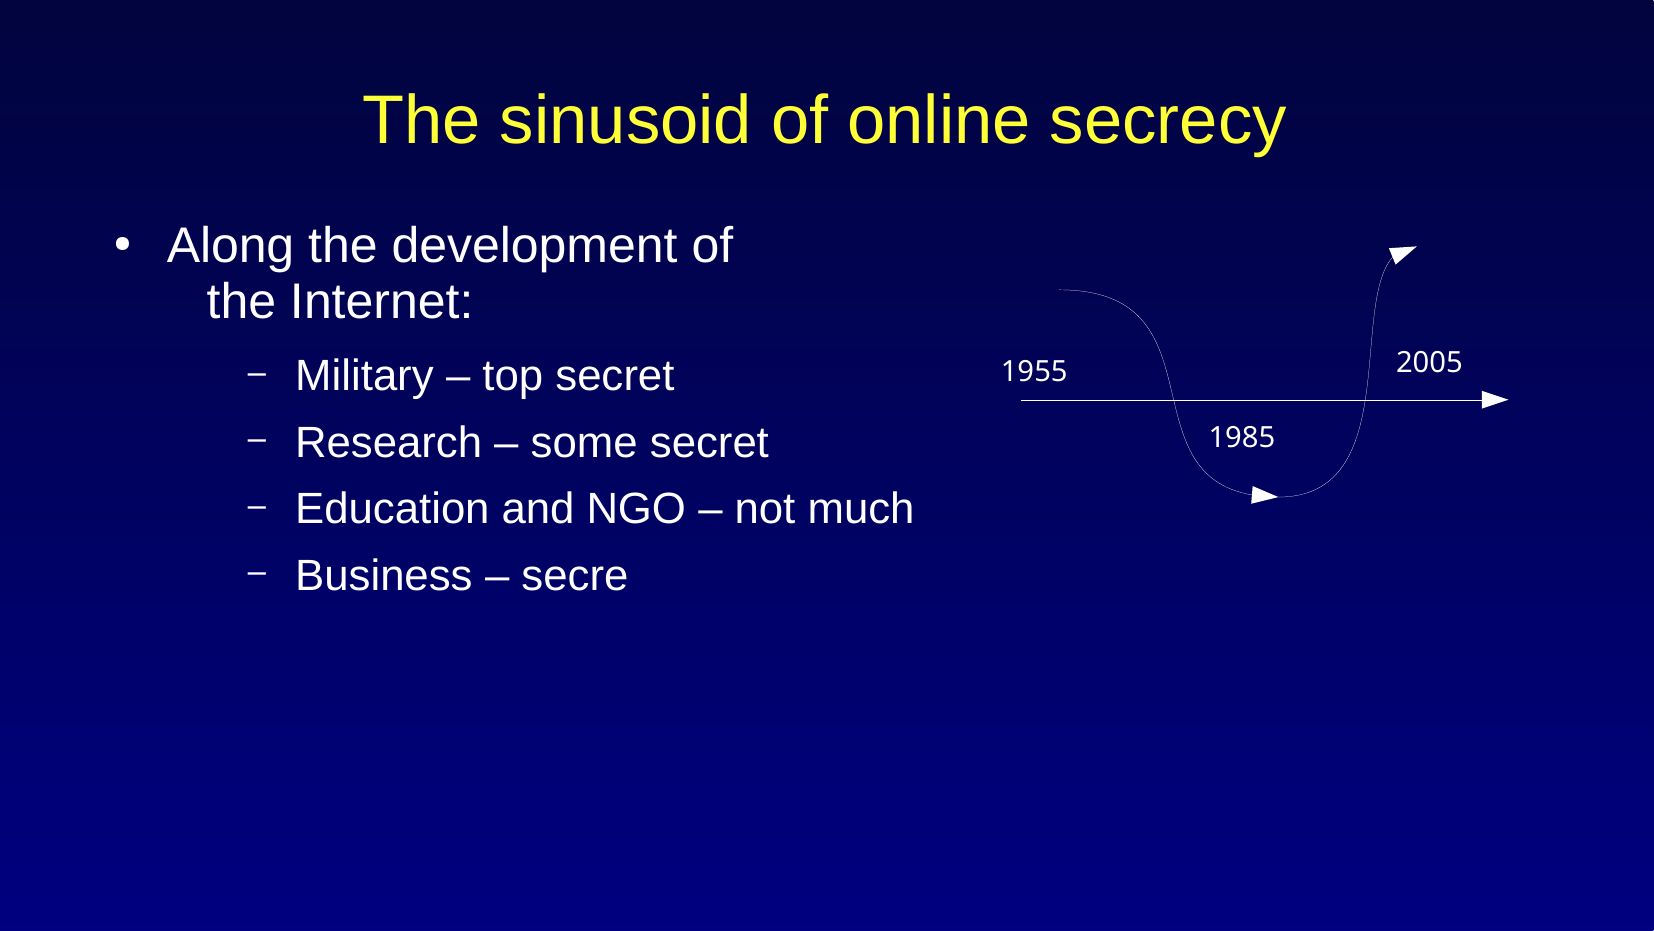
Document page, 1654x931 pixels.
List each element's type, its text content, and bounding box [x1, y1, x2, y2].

text_box 1955 [1000, 350, 1114, 443]
text_box 2005 [1396, 341, 1509, 433]
text_box 1985 [1208, 416, 1322, 508]
list Along the development of the Internet: Military – top secret Research – some secret Education and NGO – not much Business – secre [82, 217, 1571, 795]
title The sinusoid of online secrecy [81, 41, 1570, 198]
